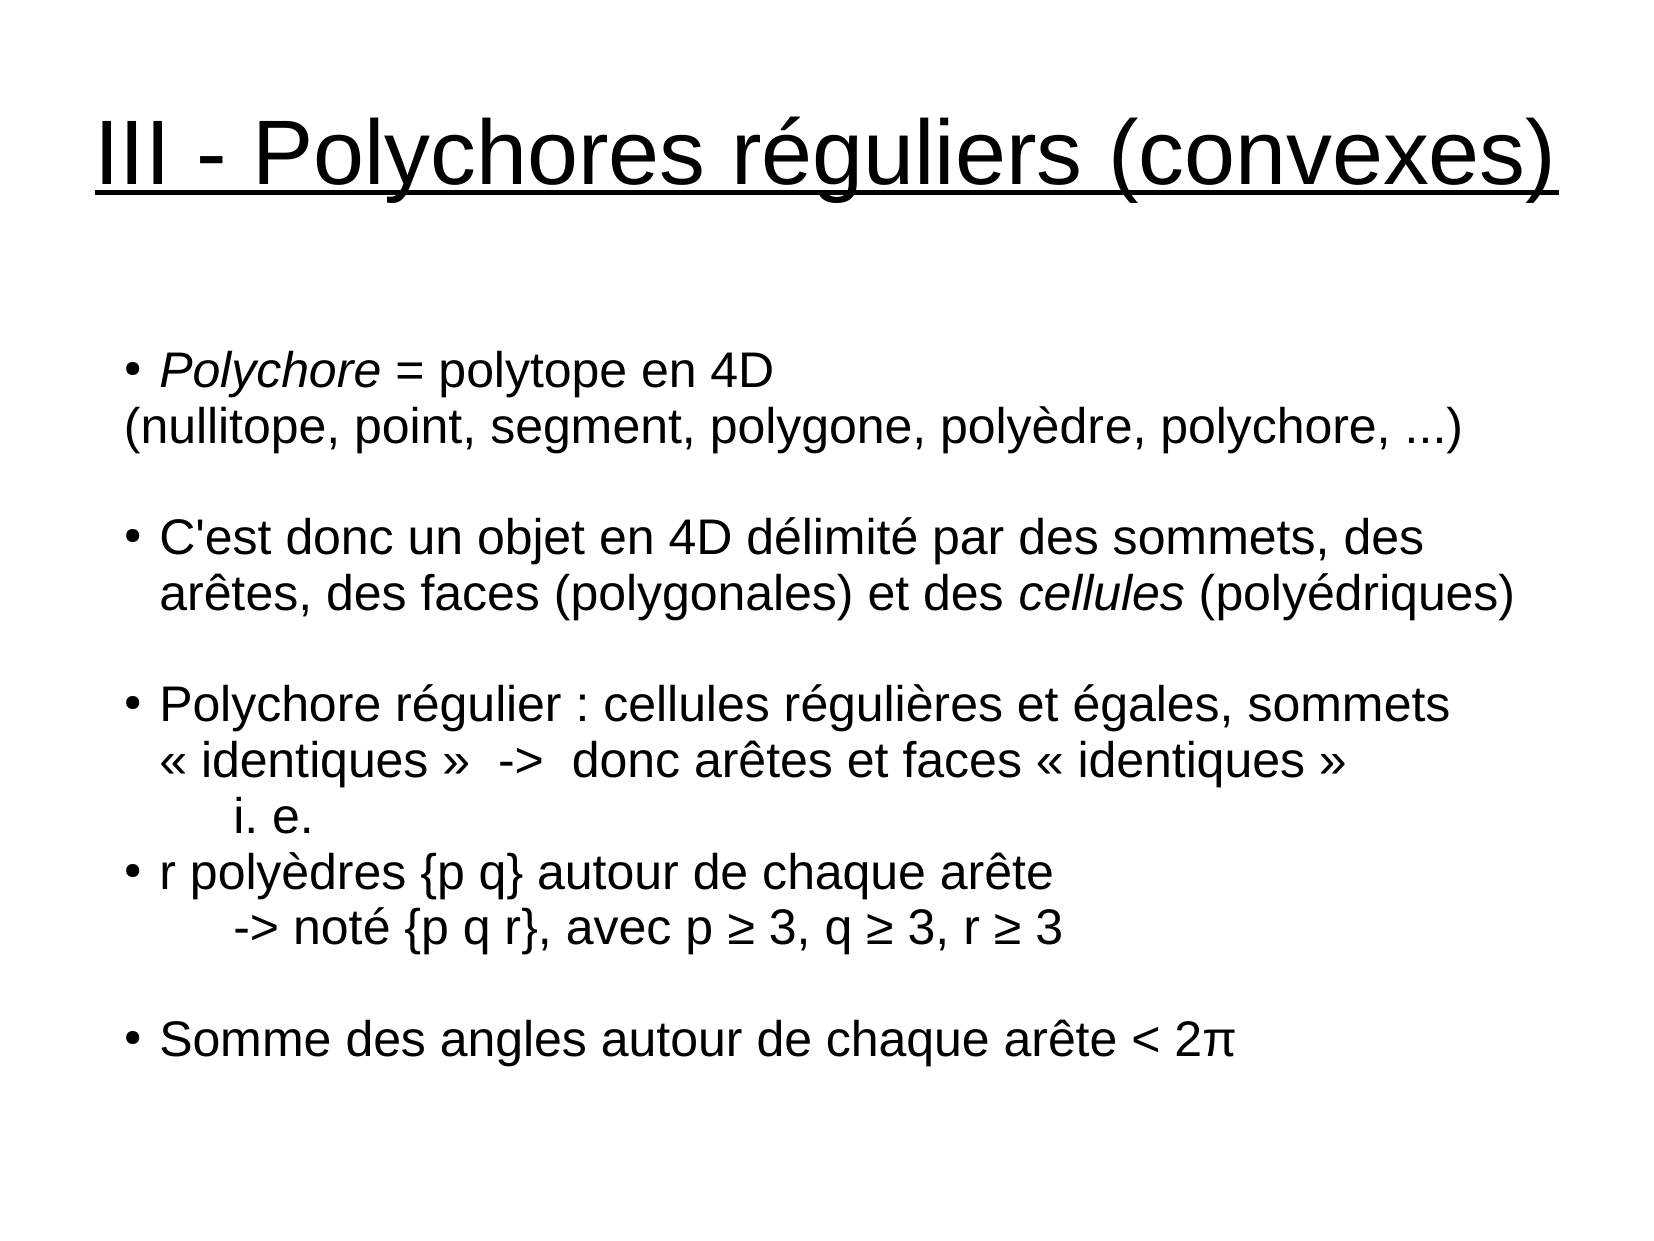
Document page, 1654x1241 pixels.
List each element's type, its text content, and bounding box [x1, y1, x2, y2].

subtitle Polychore = polytope en 4D (nullitope, point, segment, polygone, polyèdre, polychore, ...) C'est donc un objet en 4D délimité par des sommets, des arêtes, des faces (polygonales) et des cellules (polyédriques) Polychore régulier : cellules régulières et égales, sommets « identiques » -> donc arêtes et faces « identiques » i. e. r polyèdres {p q} autour de chaque arête -> noté {p q r}, avec p ≥ 3, q ≥ 3, r ≥ 3 Somme des angles autour de chaque arête < 2π [88, 295, 1577, 1114]
title III - Polychores réguliers (convexes) [82, 49, 1571, 257]
